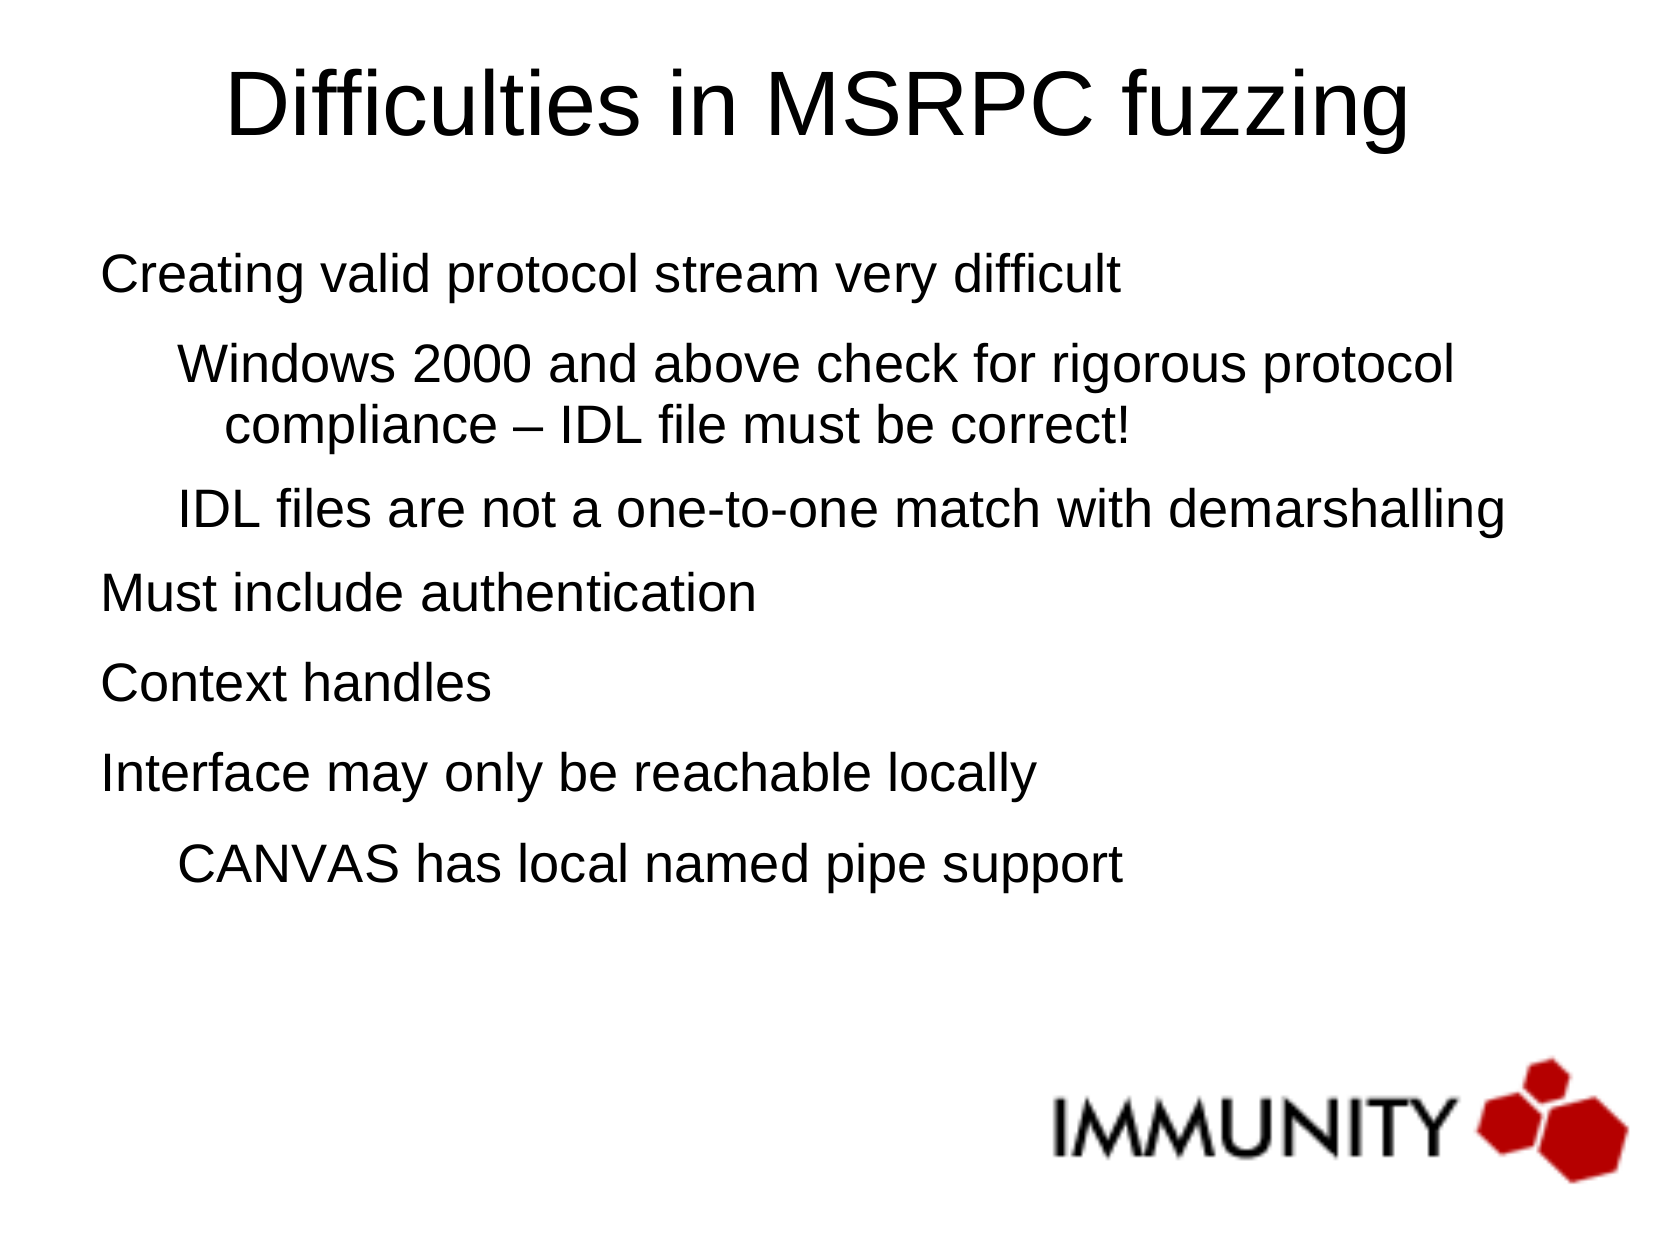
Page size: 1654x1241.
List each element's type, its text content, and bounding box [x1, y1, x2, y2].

list Creating valid protocol stream very difficult Windows 2000 and above check for rigorous protocol compliance – IDL file must be correct! IDL files are not a one-to-one match with demarshalling Must include authentication Context handles Interface may only be reachable locally CANVAS has local named pipe support [82, 243, 1571, 1109]
title Difficulties in MSRPC fuzzing [75, 0, 1564, 208]
picture [1006, 1017, 1654, 1241]
